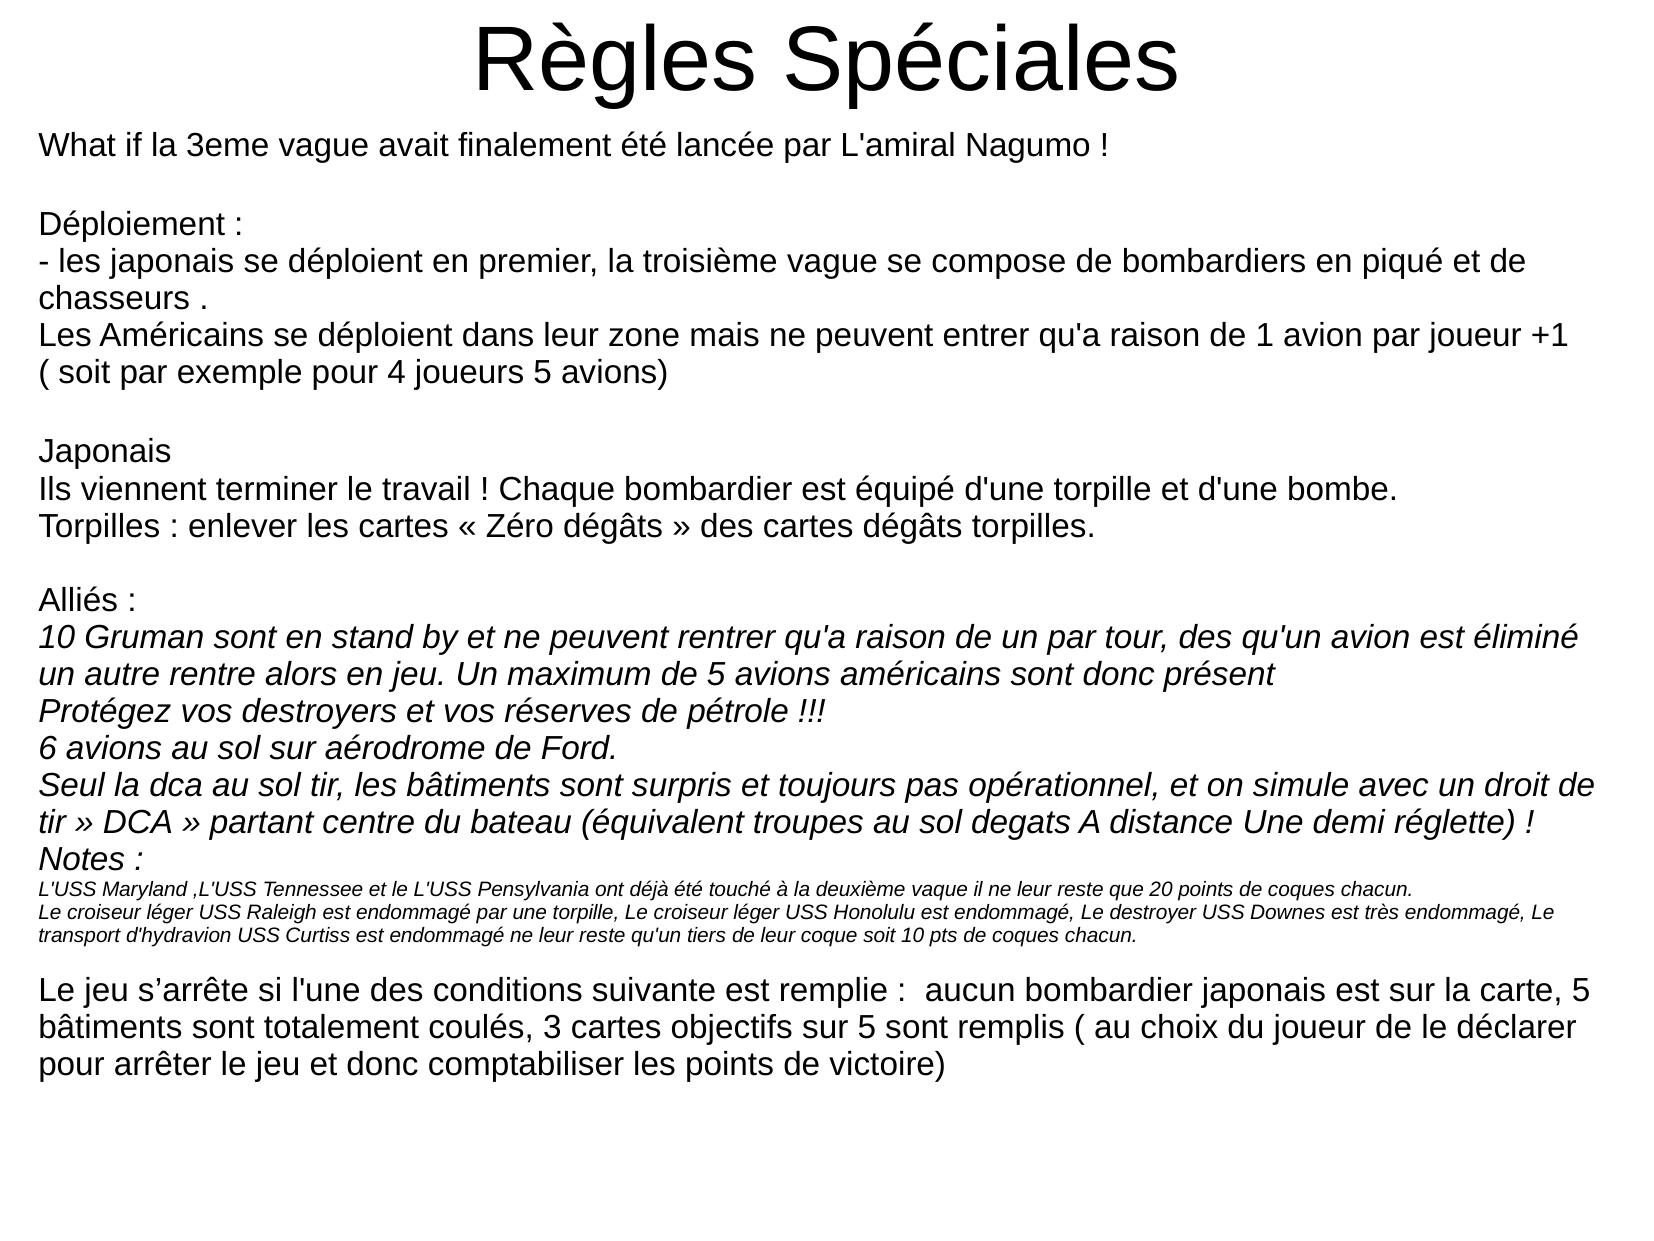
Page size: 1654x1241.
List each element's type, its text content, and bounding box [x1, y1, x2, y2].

title Règles Spéciales [82, 0, 1571, 119]
text_box What if la 3eme vague avait finalement été lancée par L'amiral Nagumo ! Déploiement : - les japonais se déploient en premier, la troisième vague se compose de bombardiers en piqué et de chasseurs . Les Américains se déploient dans leur zone mais ne peuvent entrer qu'a raison de 1 avion par joueur +1 ( soit par exemple pour 4 joueurs 5 avions) Japonais Ils viennent terminer le travail ! Chaque bombardier est équipé d'une torpille et d'une bombe. Torpilles : enlever les cartes « Zéro dégâts » des cartes dégâts torpilles. Alliés : 10 Gruman sont en stand by et ne peuvent rentrer qu'a raison de un par tour, des qu'un avion est éliminé un autre rentre alors en jeu. Un maximum de 5 avions américains sont donc présent Protégez vos destroyers et vos réserves de pétrole !!! 6 avions au sol sur aérodrome de Ford. Seul la dca au sol tir, les bâtiments sont surpris et toujours pas opérationnel, et on simule avec un droit de tir » DCA » partant centre du bateau (équivalent troupes au sol degats A distance Une demi réglette) ! Notes : L'USS Maryland ,L'USS Tennessee et le L'USS Pensylvania ont déjà été touché à la deuxième vaque il ne leur reste que 20 points de coques chacun. Le croiseur léger USS Raleigh est endommagé par une torpille, Le croiseur léger USS Honolulu est endommagé, Le destroyer USS Downes est très endommagé, Le transport d'hydravion USS Curtiss est endommagé ne leur reste qu'un tiers de leur coque soit 10 pts de coques chacun. Le jeu s’arrête si l'une des conditions suivante est remplie : aucun bombardier japonais est sur la carte, 5 bâtiments sont totalement coulés, 3 cartes objectifs sur 5 sont remplis ( au choix du joueur de le déclarer pour arrêter le jeu et donc comptabiliser les points de victoire) [23, 119, 1642, 1136]
